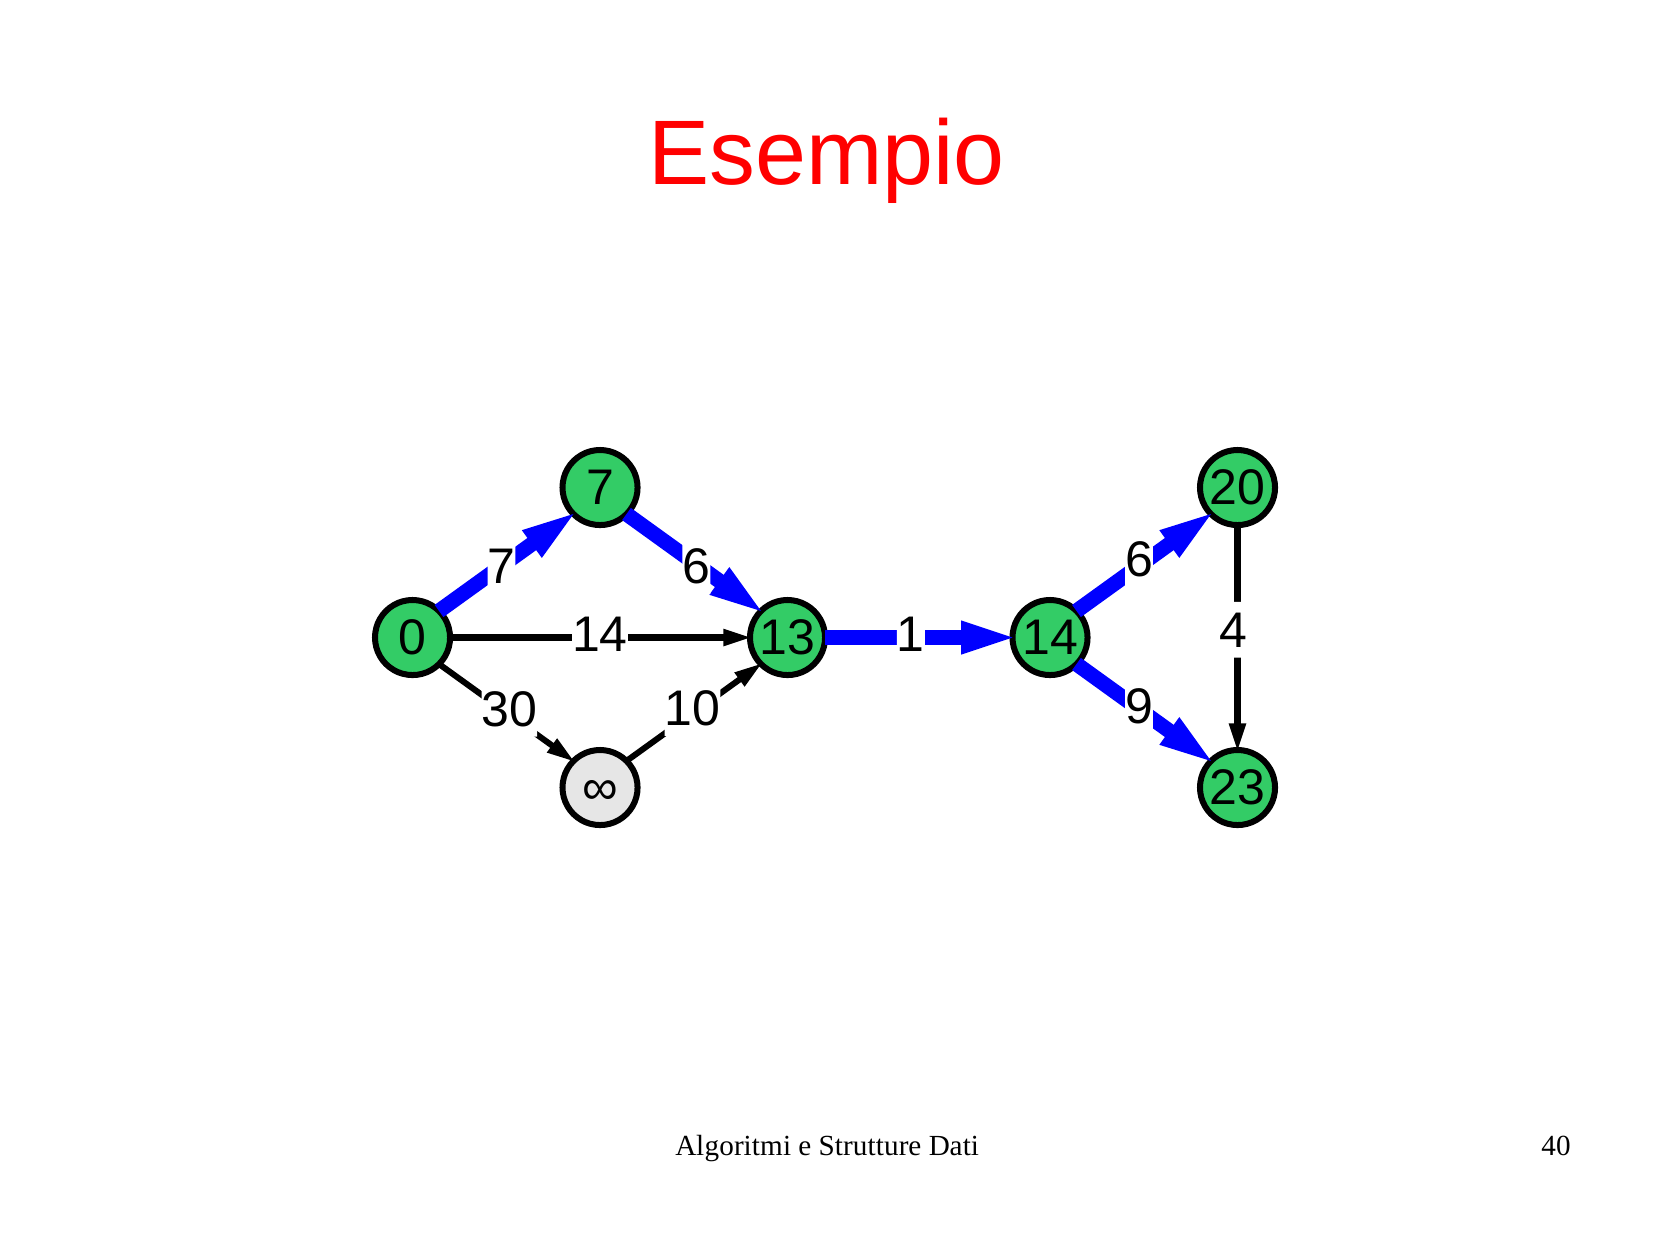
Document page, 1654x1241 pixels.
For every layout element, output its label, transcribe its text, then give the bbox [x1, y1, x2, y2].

text_box 7 [487, 538, 516, 595]
text_box 0 [375, 600, 450, 676]
text_box 6 [682, 538, 711, 595]
text_box 23 [1200, 750, 1276, 826]
text_box 9 [1125, 678, 1153, 735]
text_box 13 [750, 600, 825, 676]
text_box 7 [562, 450, 638, 526]
text_box 20 [1200, 450, 1276, 525]
text_box 10 [664, 680, 721, 736]
text_box ∞ [562, 750, 638, 826]
text_box 30 [481, 680, 538, 737]
text_box 6 [1125, 530, 1153, 587]
text_box 4 [1219, 601, 1248, 658]
text_box 14 [572, 605, 628, 662]
text_box 1 [896, 605, 925, 662]
text_box 14 [1012, 600, 1088, 676]
title Esempio [82, 49, 1571, 257]
